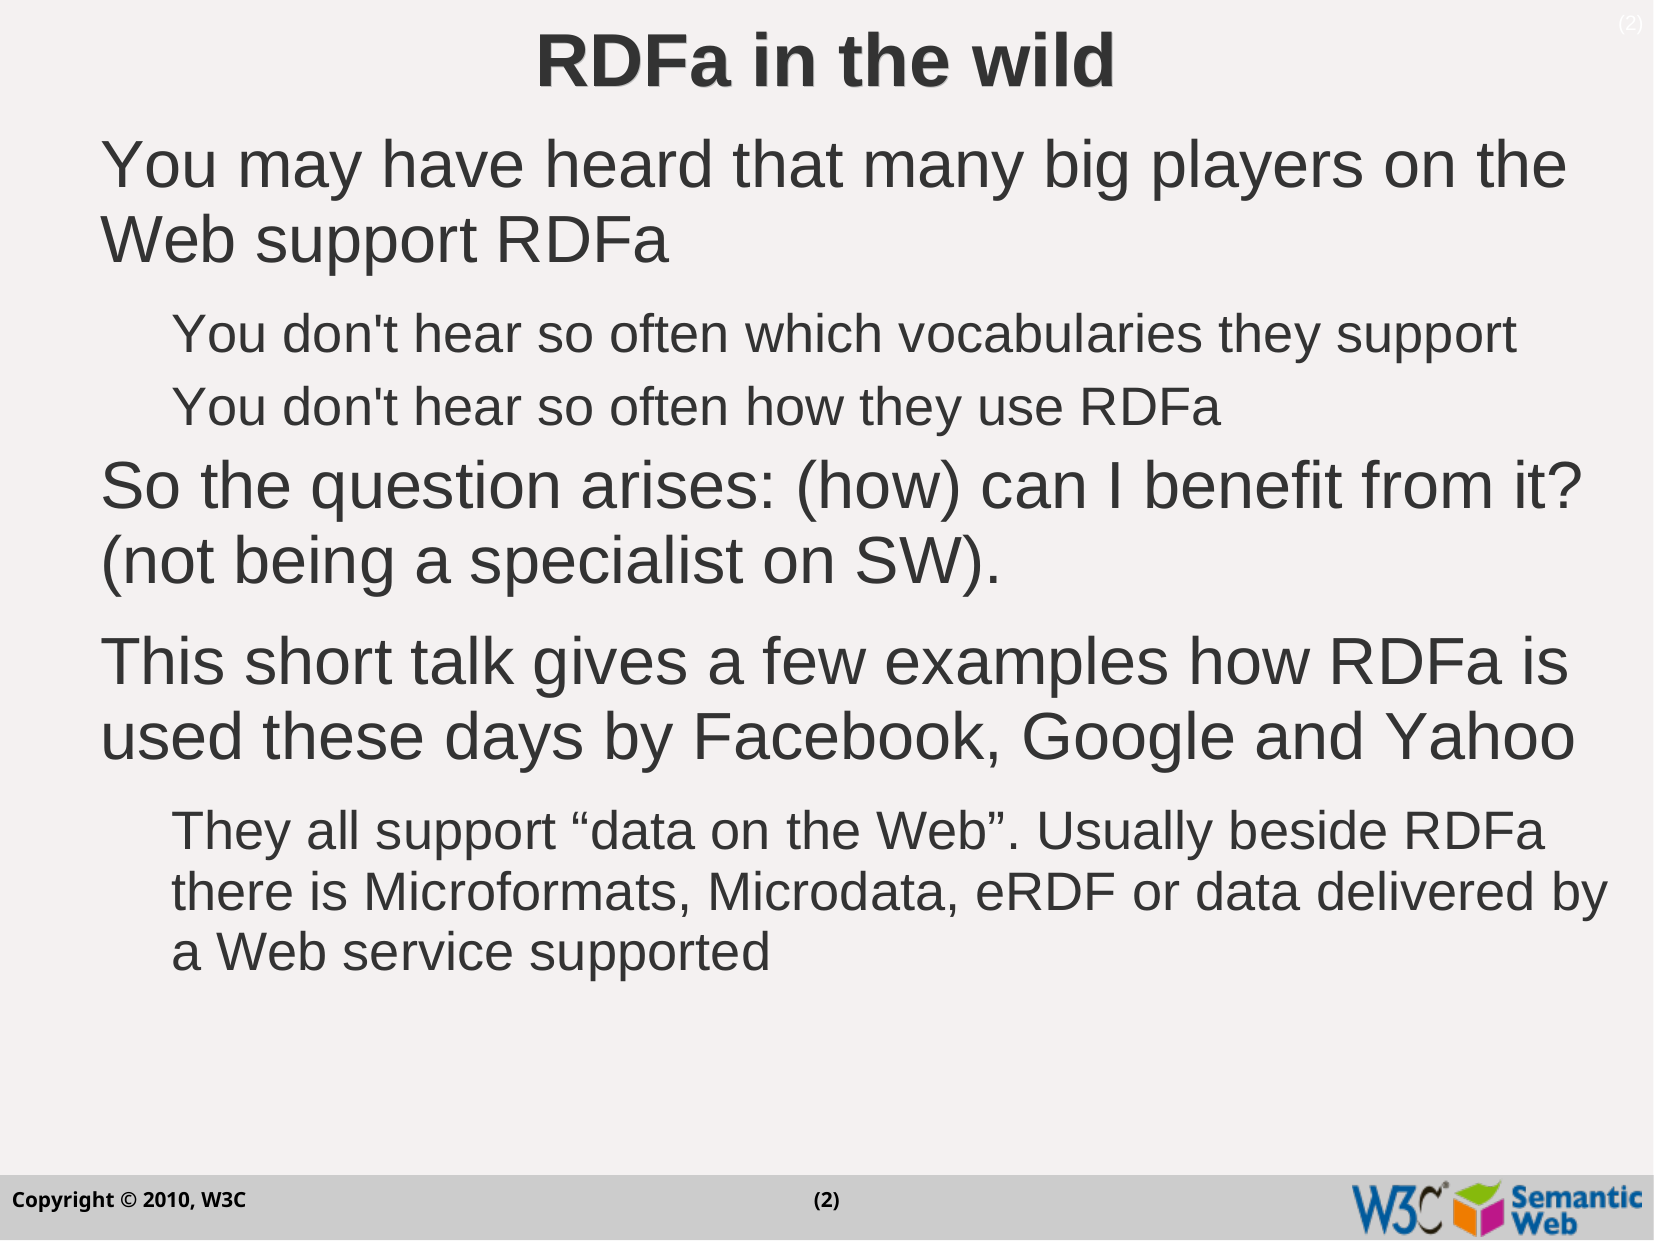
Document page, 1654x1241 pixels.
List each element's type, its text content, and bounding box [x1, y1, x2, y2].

title RDFa in the wild [0, 0, 1654, 119]
picture [1352, 1178, 1642, 1237]
list You may have heard that many big players on the Web support RDFa You don't hear so often which vocabularies they support You don't hear so often how they use RDFa So the question arises: (how) can I benefit from it? (not being a specialist on SW). This short talk gives a few examples how RDFa is used these days by Facebook, Google and Yahoo They all support “data on the Web”. Usually beside RDFa there is Microformats, Microdata, eRDF or data delivered by a Web service supported [29, 127, 1624, 1202]
